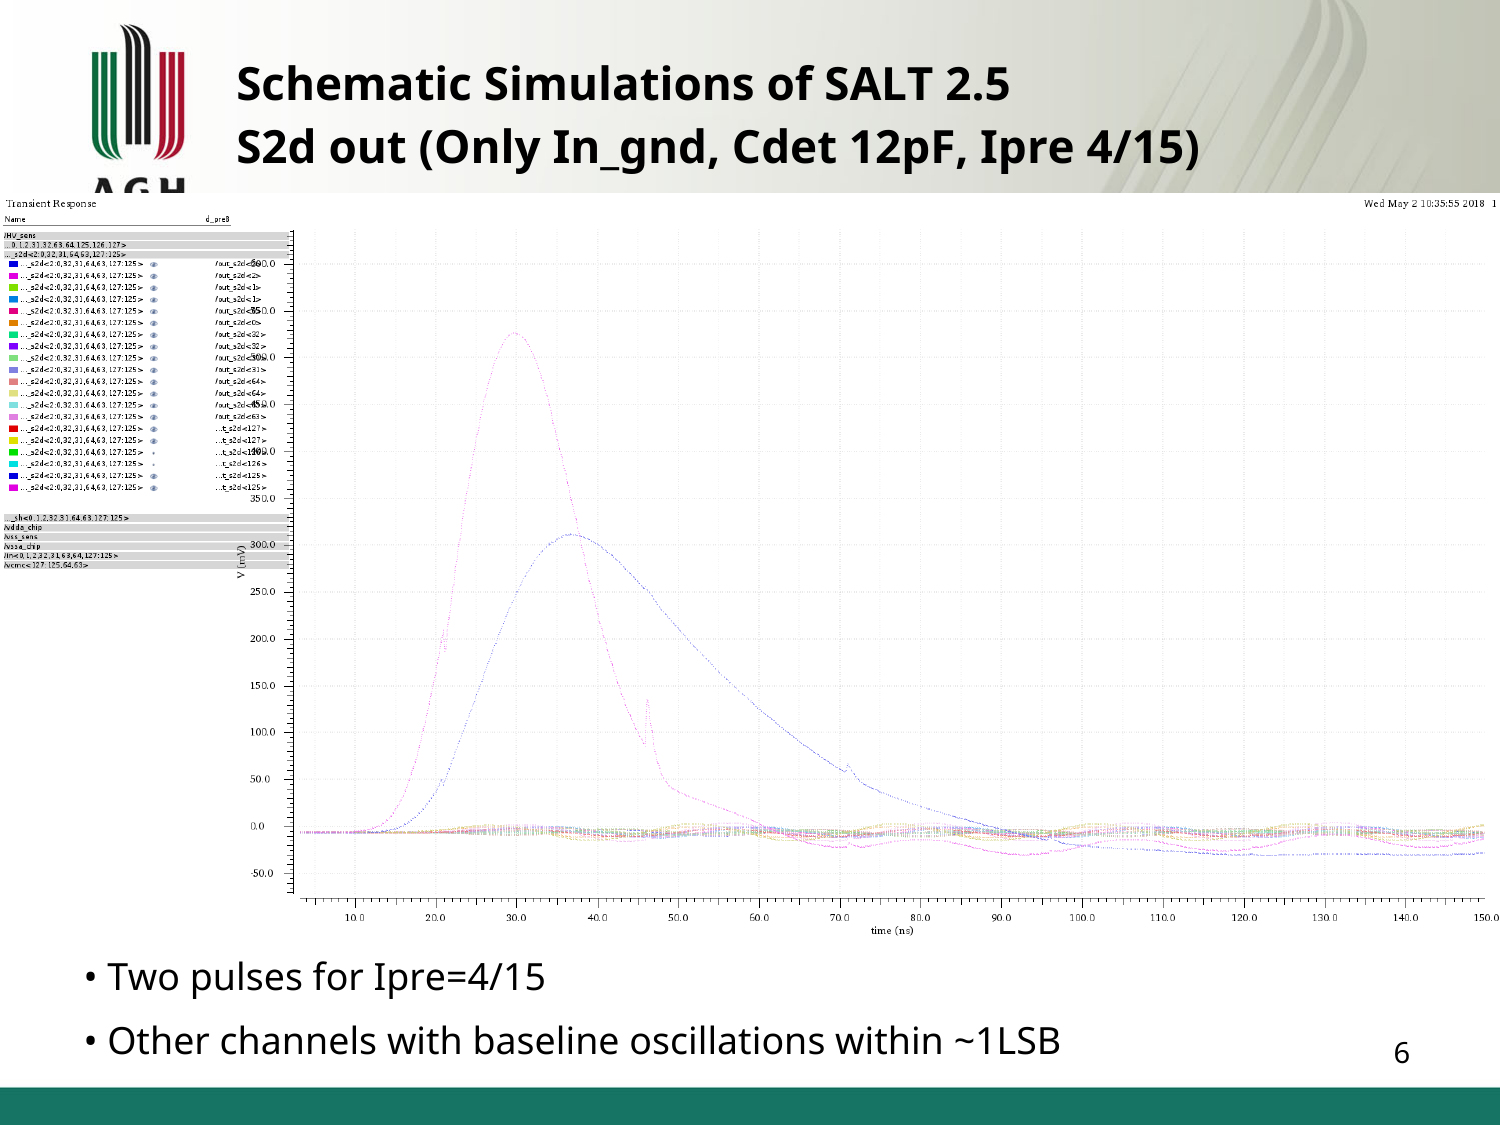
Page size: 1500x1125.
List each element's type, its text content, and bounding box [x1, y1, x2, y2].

picture [0, 0, 1500, 1125]
list Two pulses for Ipre=4/15 Other channels with baseline oscillations within ~1LSB [23, 950, 1465, 1081]
title Schematic Simulations of SALT 2.5 S2d out (Only In_gnd, Cdet 12pF, Ipre 4/15) [236, 34, 1500, 193]
